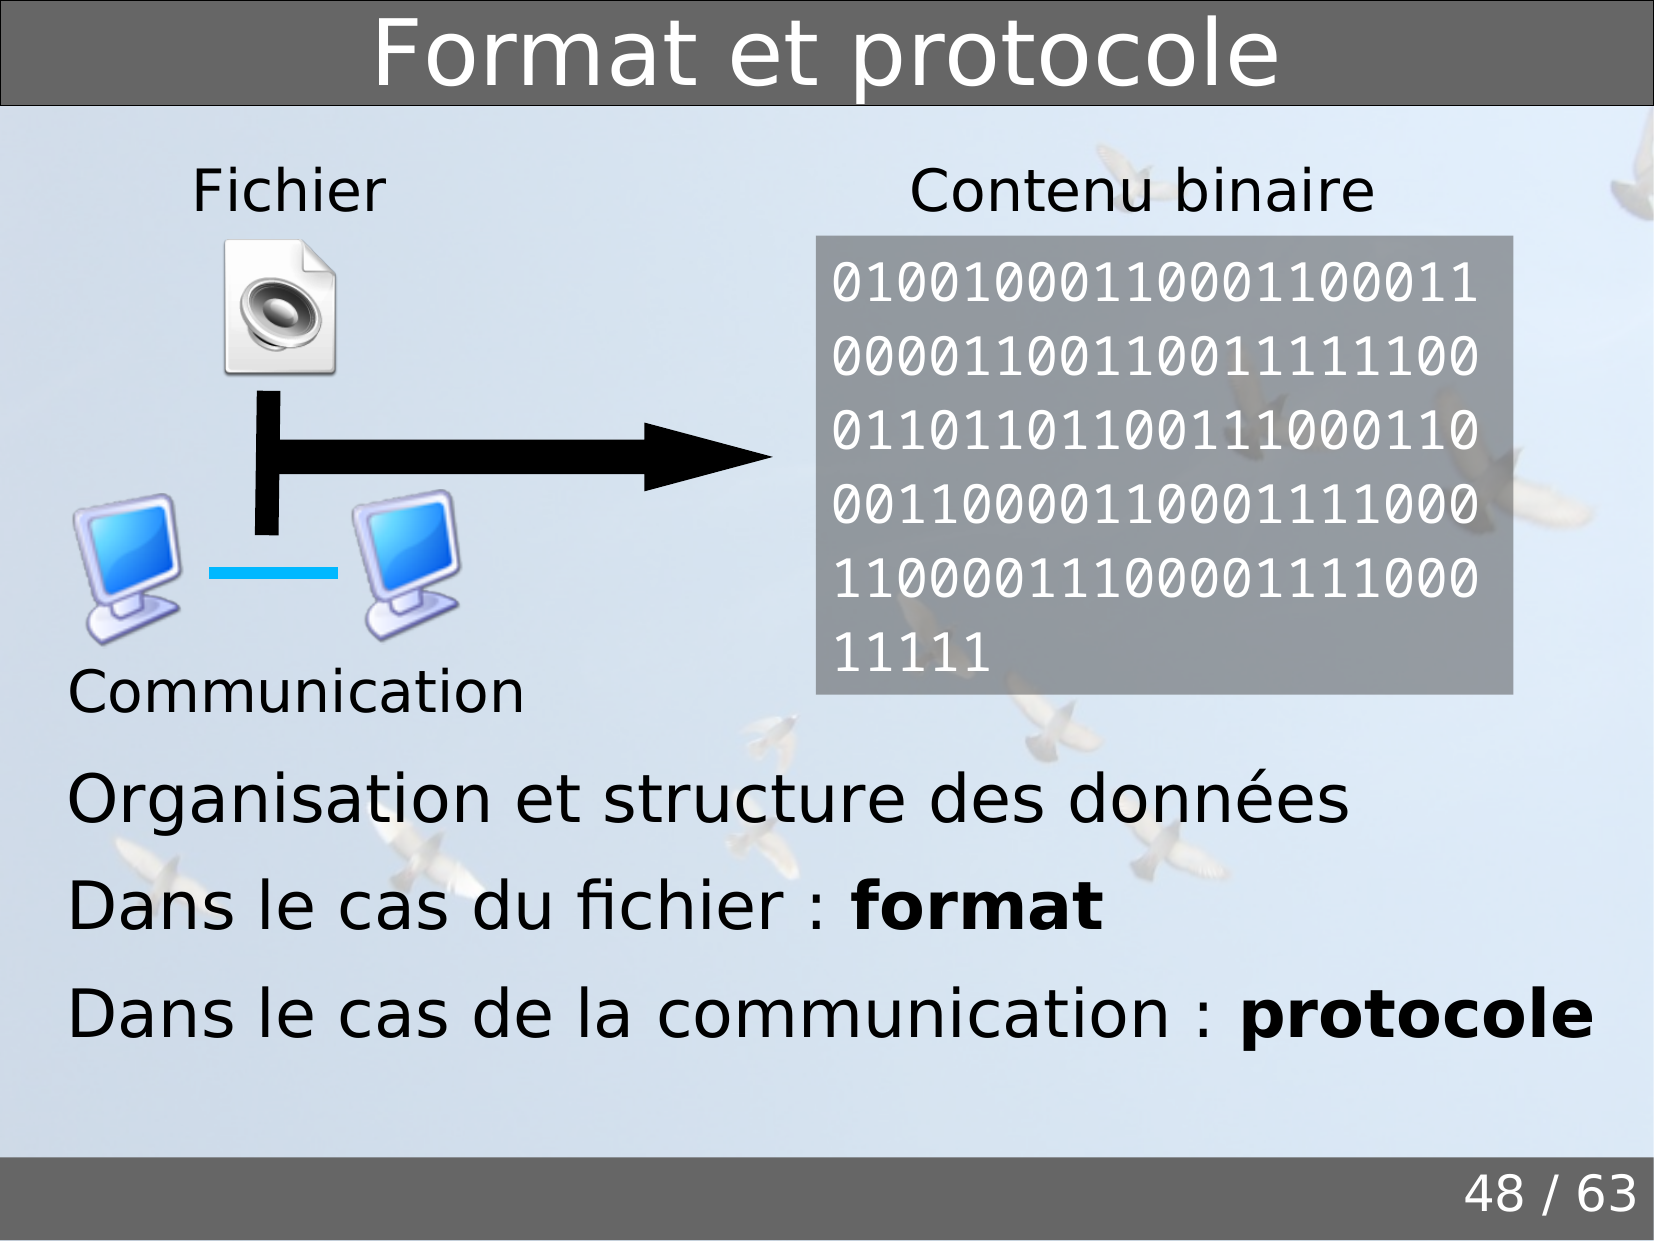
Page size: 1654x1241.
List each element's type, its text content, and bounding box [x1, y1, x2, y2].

title Format et protocole [0, 0, 1654, 107]
list Organisation et structure des données Dans le cas du fichier : format Dans le cas de la communication : protocole [48, 760, 1616, 1131]
text_box Fichier [77, 150, 502, 243]
text_box 010010001100011000110000110011001111110001101101100111000110001100001100011110001100001110000111100011111 [815, 235, 1514, 629]
picture [47, 493, 212, 649]
picture [326, 489, 491, 645]
text_box Contenu binaire [883, 150, 1403, 243]
picture [214, 239, 354, 379]
text_box Communication [31, 650, 563, 744]
text_box [280, 422, 773, 492]
